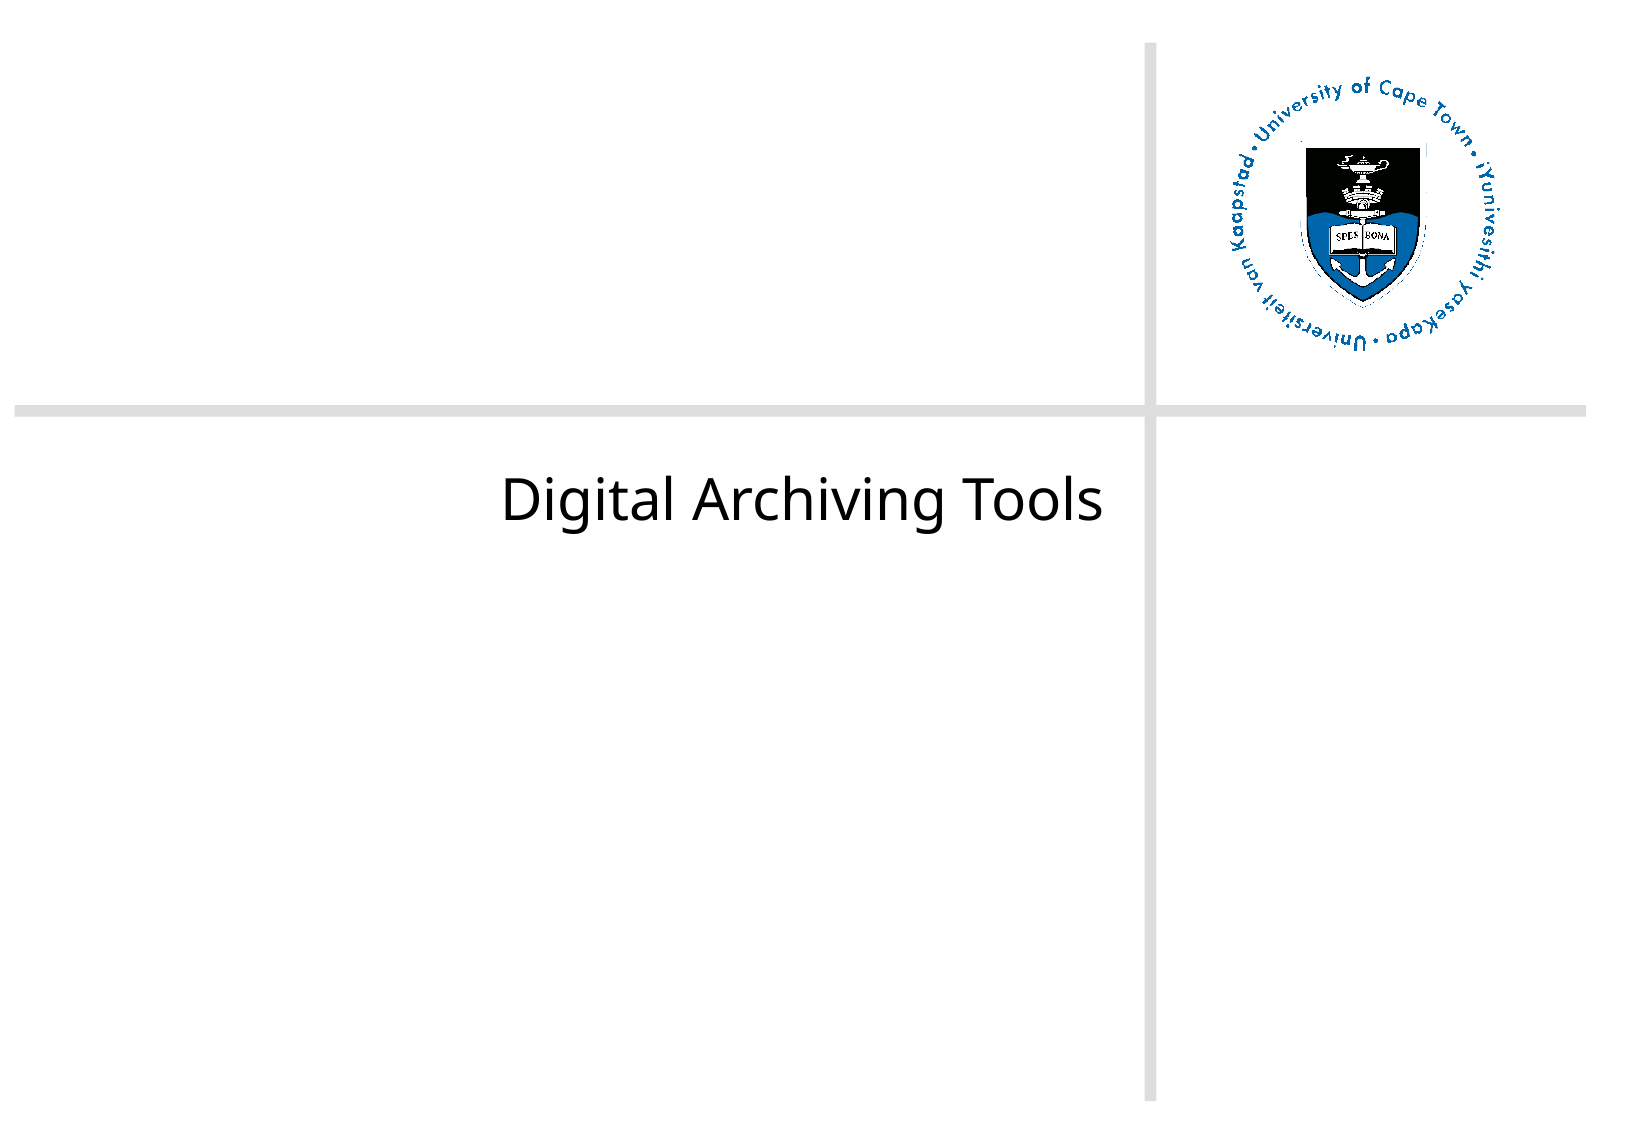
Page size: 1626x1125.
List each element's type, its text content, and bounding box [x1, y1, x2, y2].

list Digital Archiving Tools [58, 458, 1105, 1069]
picture [1169, 42, 1535, 386]
